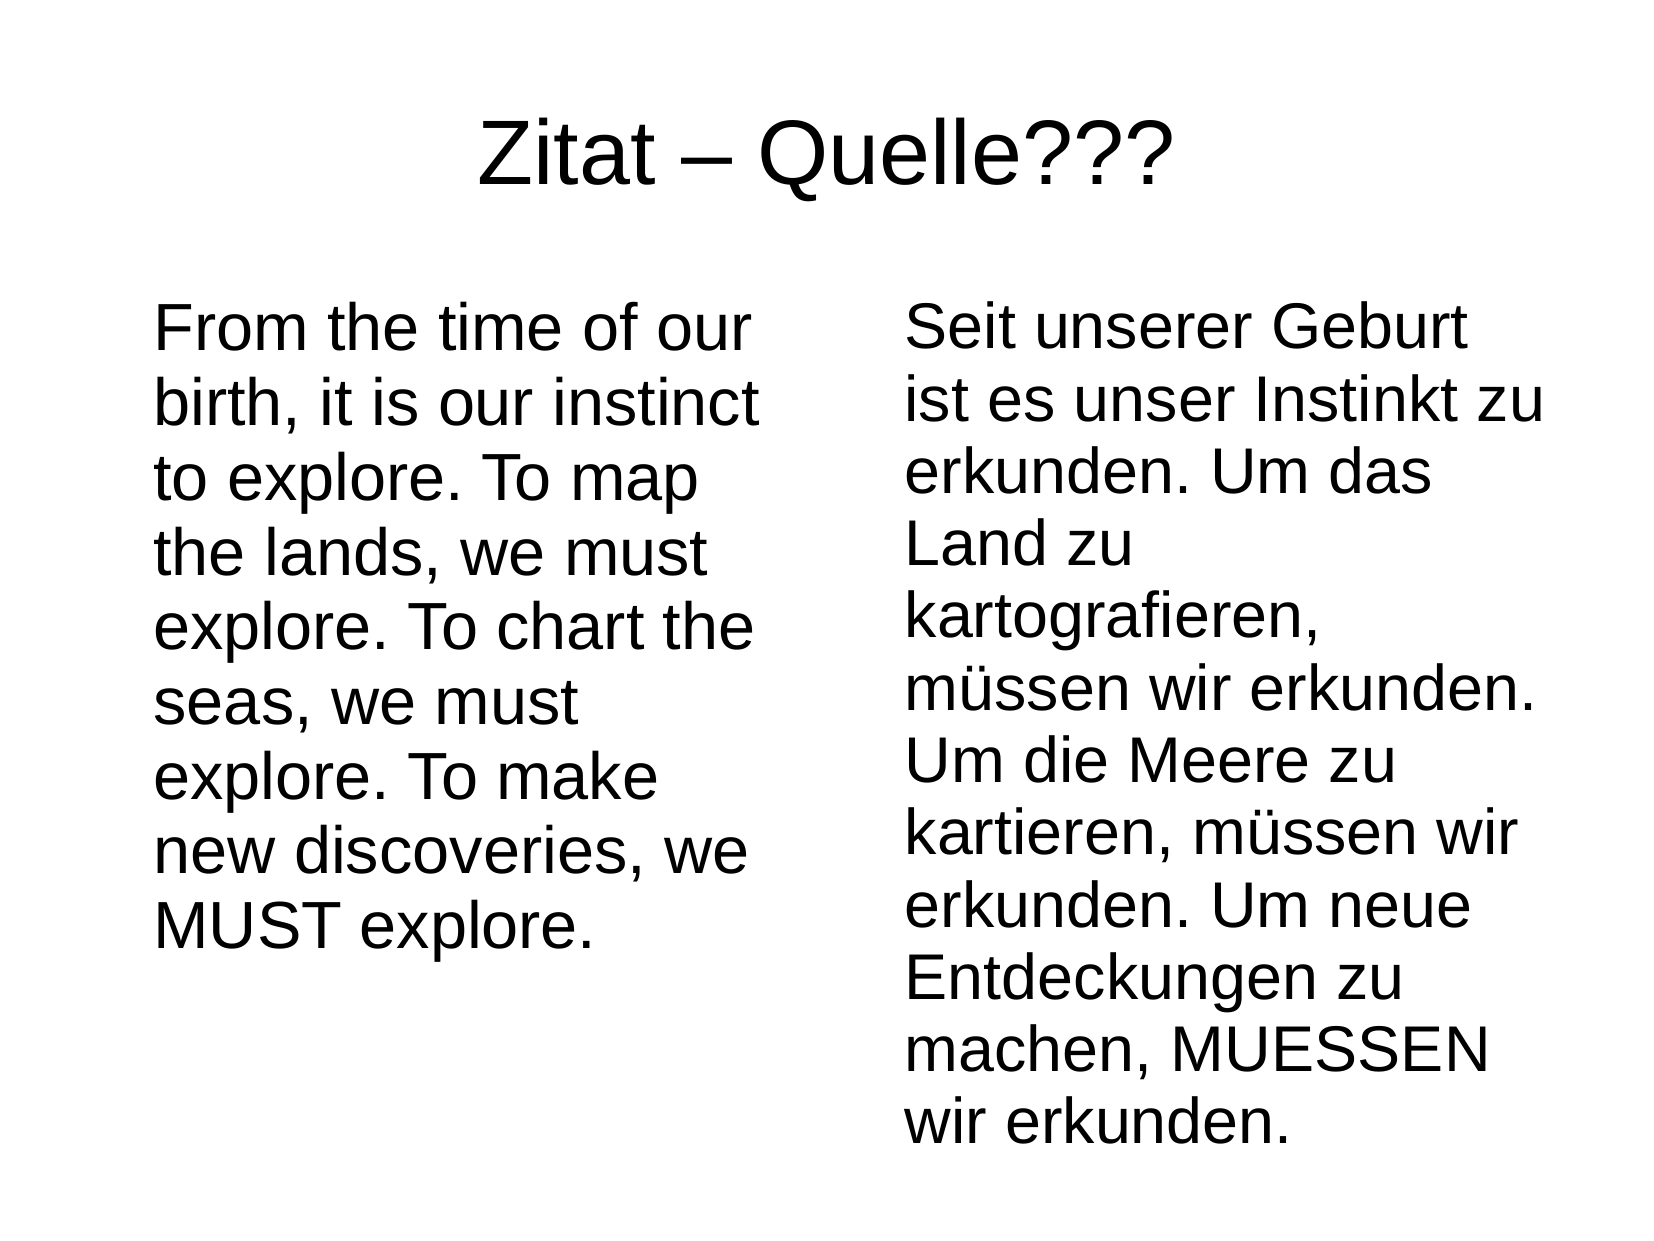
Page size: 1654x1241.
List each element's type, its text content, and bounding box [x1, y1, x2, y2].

title Zitat – Quelle??? [82, 49, 1571, 257]
list Seit unserer Geburt ist es unser Instinkt zu erkunden. Um das Land zu kartografieren, müssen wir erkunden. Um die Meere zu kartieren, müssen wir erkunden. Um neue Entdeckungen zu machen, MUESSEN wir erkunden. [835, 290, 1549, 1171]
list From the time of our birth, it is our instinct to explore. To map the lands, we must explore. To chart the seas, we must explore. To make new discoveries, we MUST explore. [82, 290, 796, 1171]
